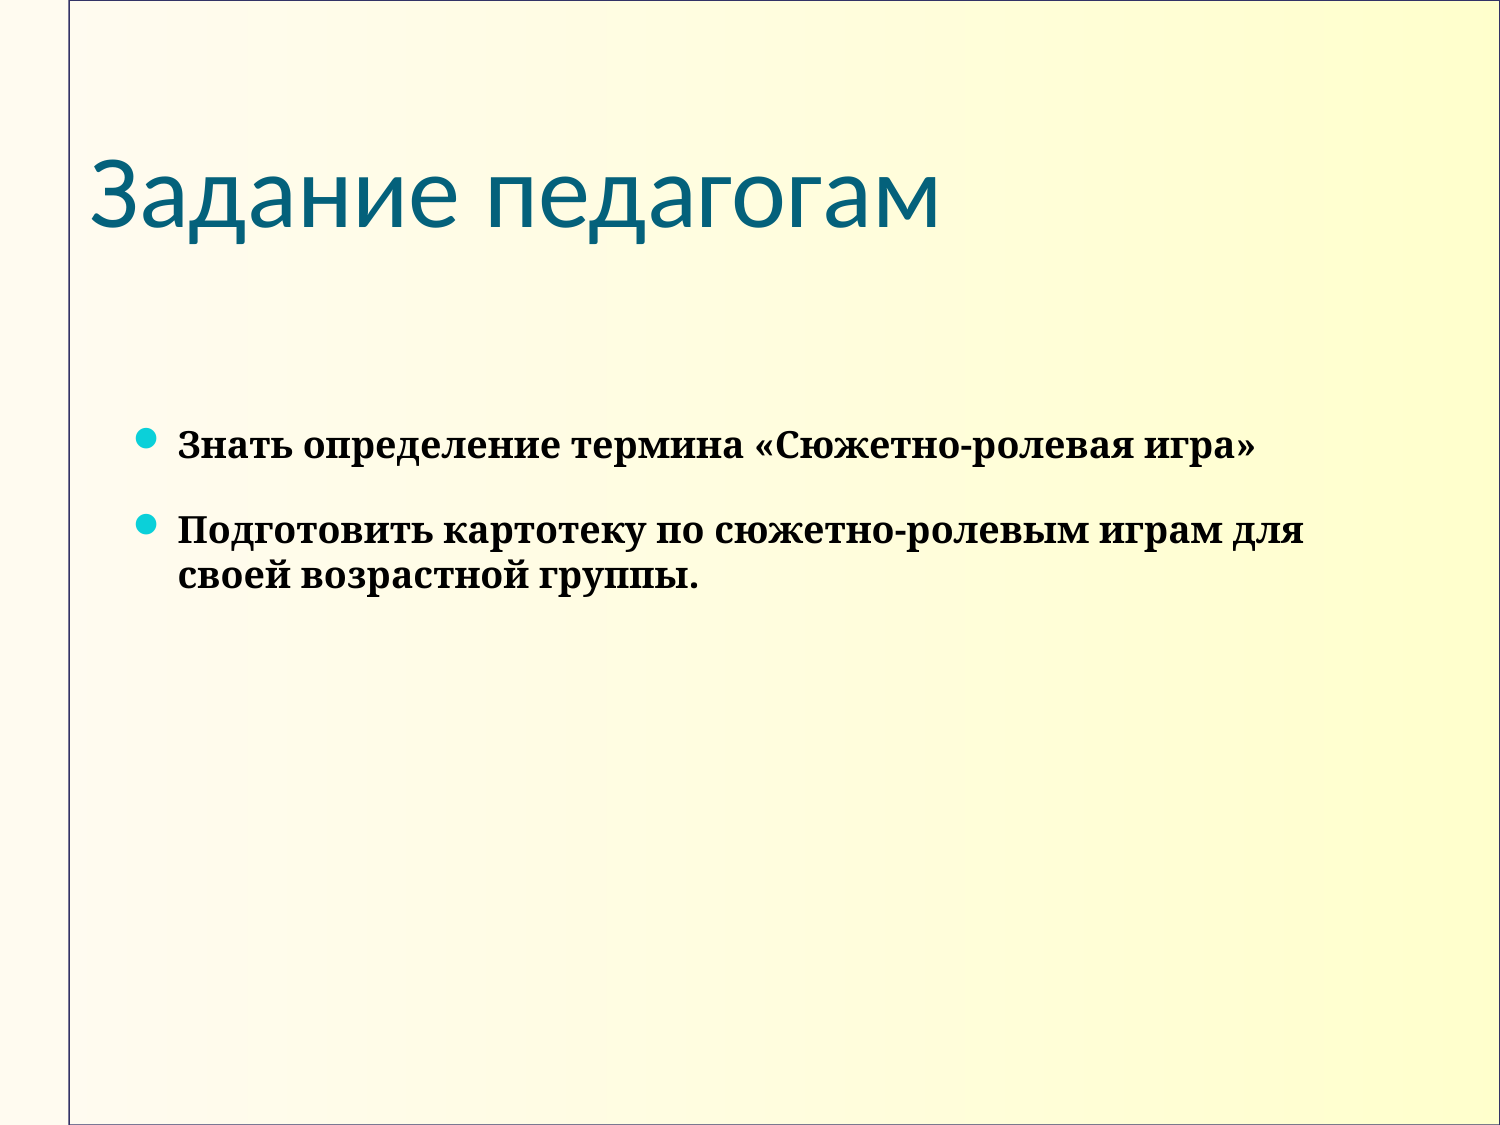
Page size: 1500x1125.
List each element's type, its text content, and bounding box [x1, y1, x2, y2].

title Задание педагогам [75, 115, 1426, 304]
text_box Знать определение термина «Сюжетно-ролевая игра» Подготовить картотеку по сюжетно-ролевым играм для своей возрастной группы. [118, 413, 1418, 798]
picture [0, 0, 68, 1125]
